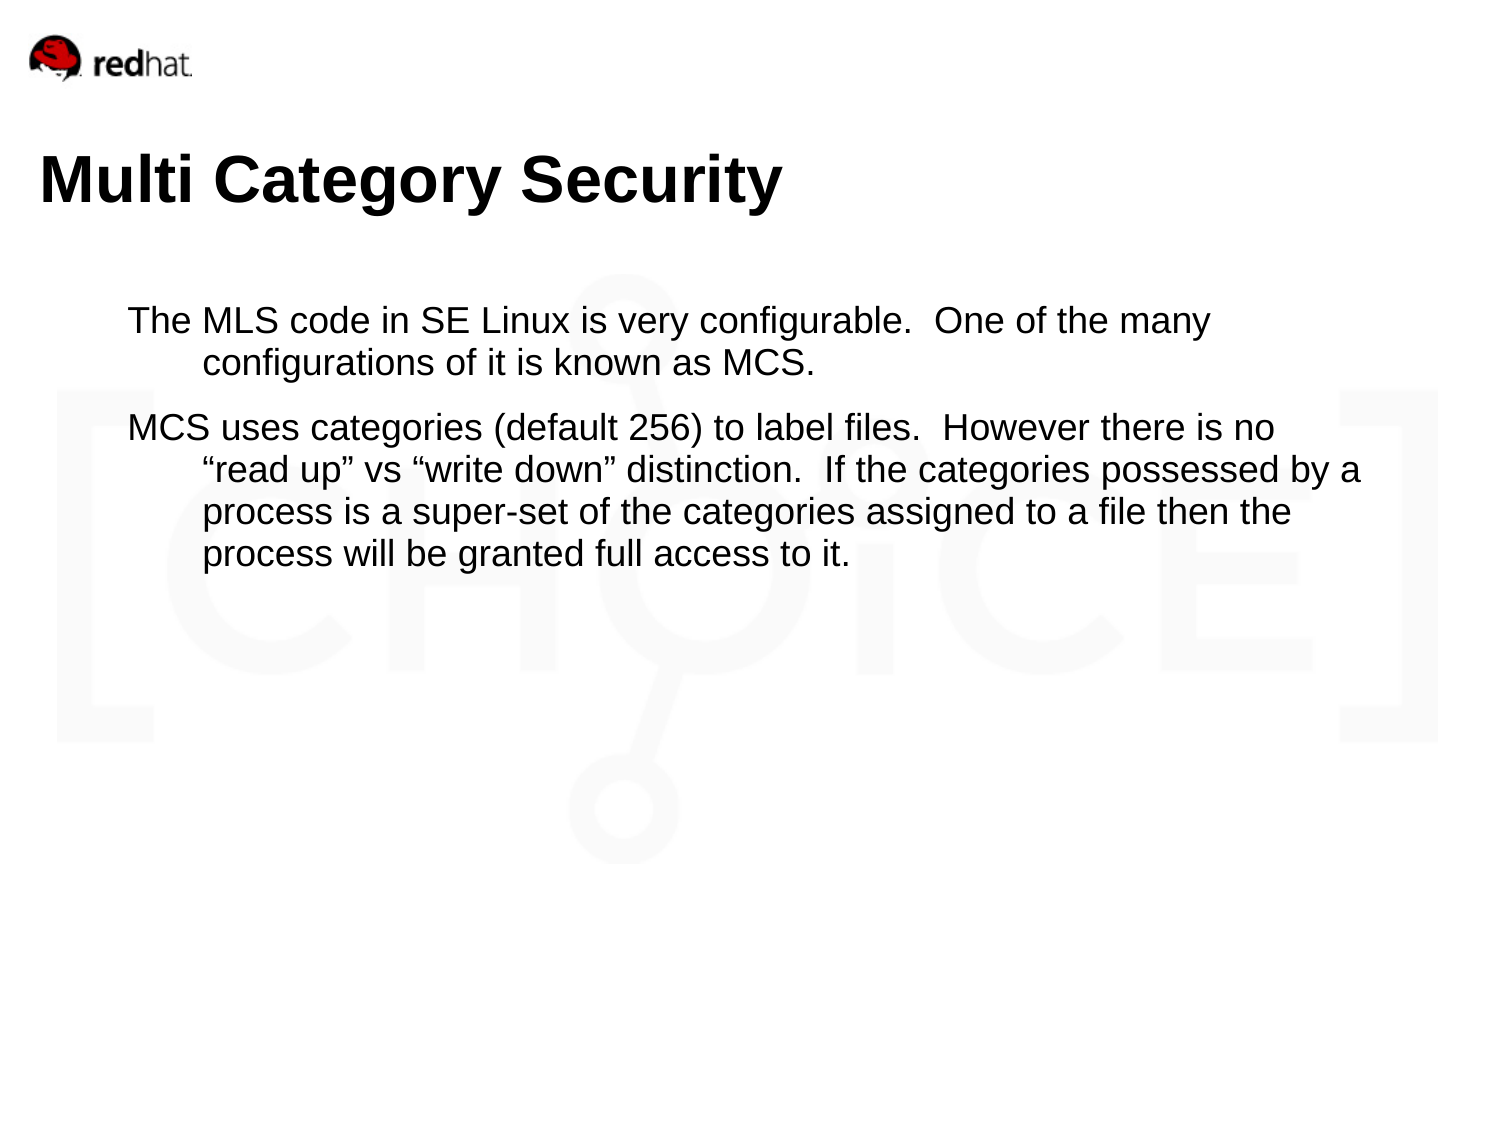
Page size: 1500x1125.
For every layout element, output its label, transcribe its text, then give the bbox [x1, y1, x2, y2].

title Multi Category Security [25, 82, 1378, 225]
picture [57, 274, 1438, 864]
picture [28, 33, 192, 82]
list The MLS code in SE Linux is very configurable. One of the many configurations of it is known as MCS. MCS uses categories (default 256) to label files. However there is no “read up” vs “write down” distinction. If the categories possessed by a process is a super-set of the categories assigned to a file then the process will be granted full access to it. [112, 291, 1389, 932]
